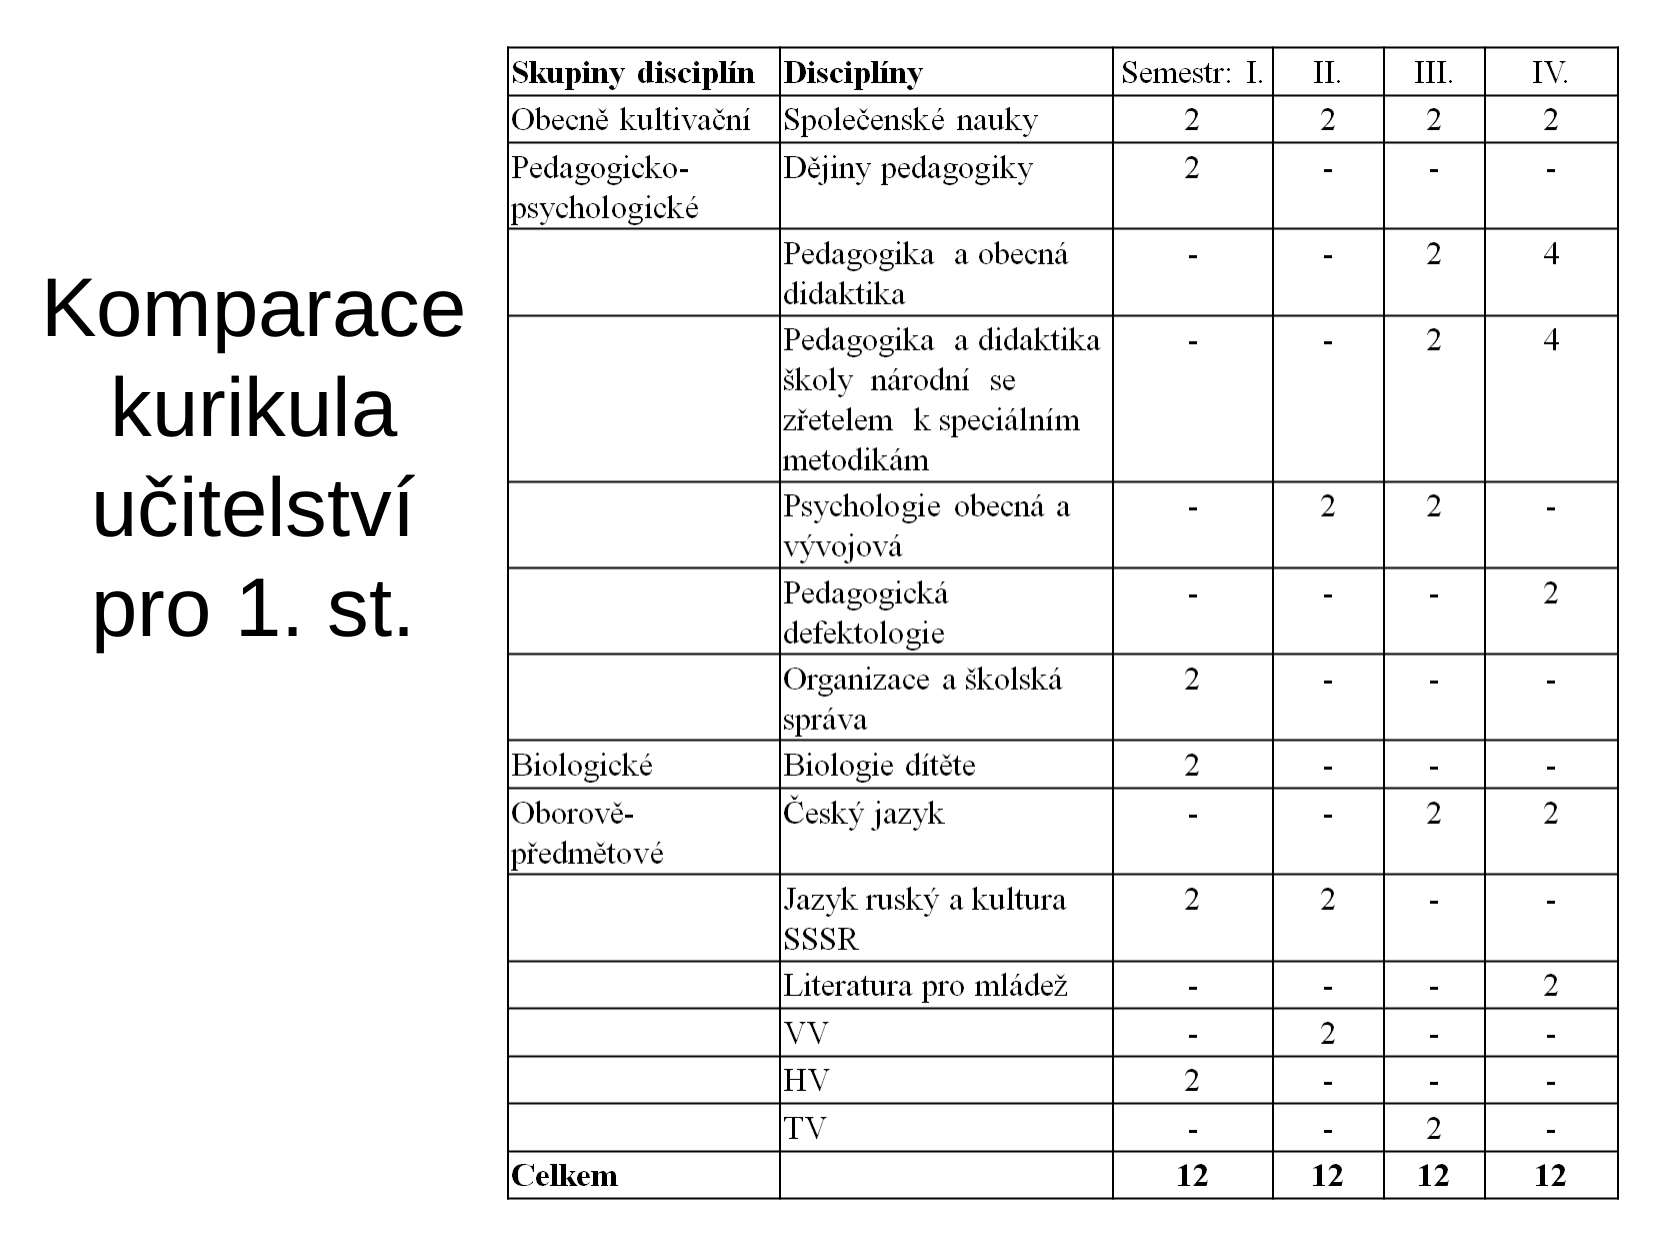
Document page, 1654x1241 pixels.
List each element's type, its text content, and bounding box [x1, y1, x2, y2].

picture [496, 36, 1630, 1212]
title Komparace kurikula učitelství pro 1. st. [23, 50, 485, 857]
